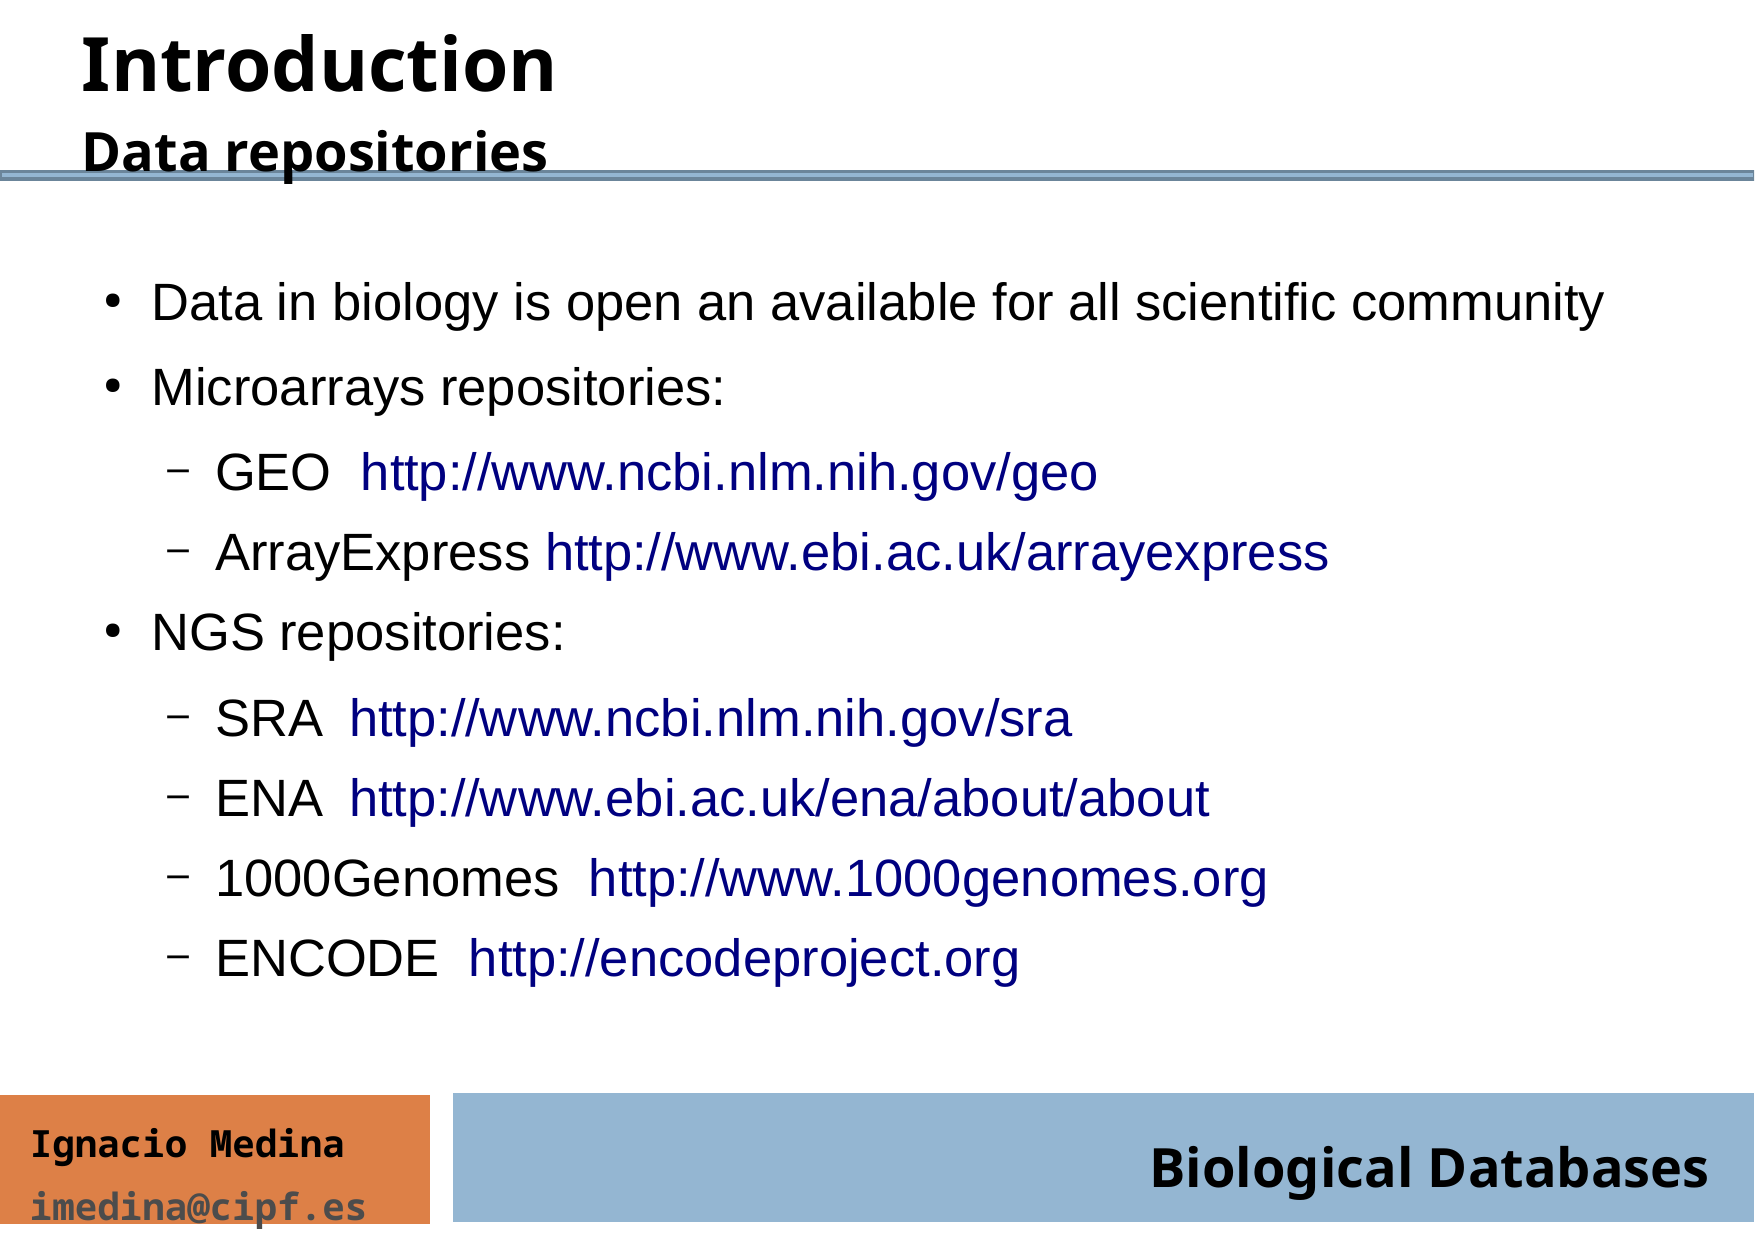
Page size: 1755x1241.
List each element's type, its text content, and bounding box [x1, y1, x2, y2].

text_box [292, 171, 1754, 179]
list Data in biology is open an available for all scientific community Microarrays repositories: GEO http://www.ncbi.nlm.nih.gov/geo ArrayExpress http://www.ebi.ac.uk/arrayexpress NGS repositories: SRA http://www.ncbi.nlm.nih.gov/sra ENA http://www.ebi.ac.uk/ena/about/about 1000Genomes http://www.1000genomes.org ENCODE http://encodeproject.org [87, 272, 1632, 992]
text_box Biological Databases [675, 1122, 1726, 1200]
text_box [0, 171, 284, 179]
text_box Ignacio Medina imedina@cipf.es [15, 1110, 406, 1213]
text_box Introduction Data repositories [67, 3, 1688, 168]
